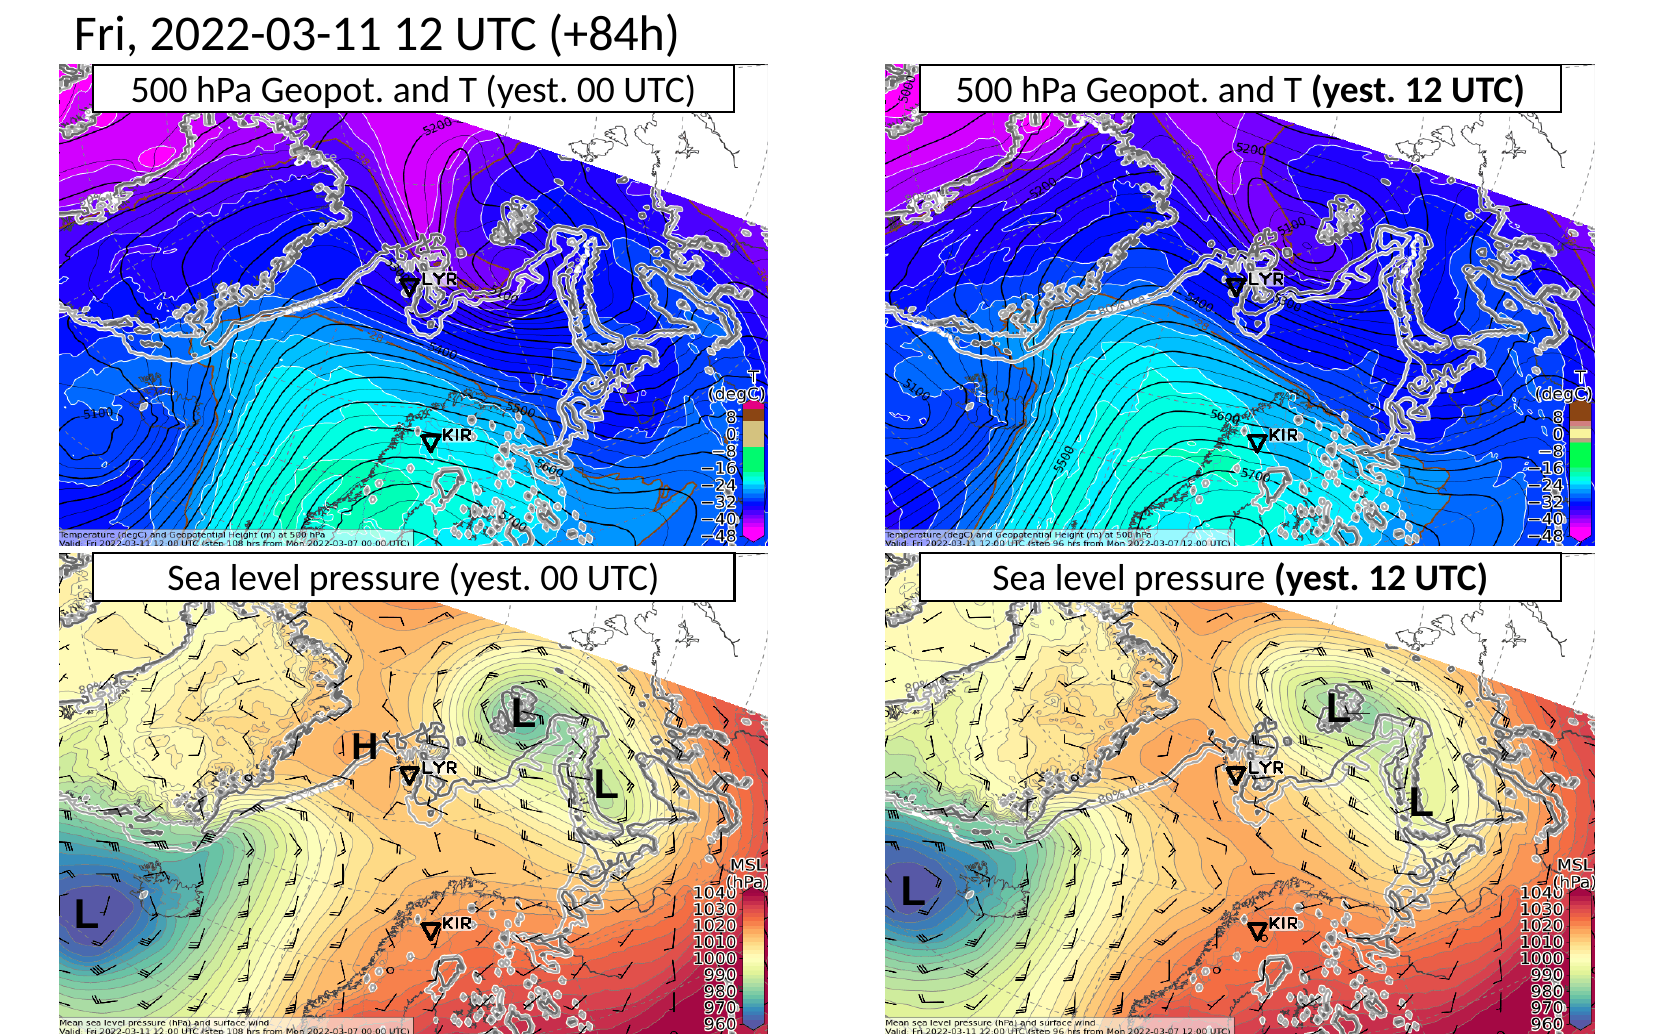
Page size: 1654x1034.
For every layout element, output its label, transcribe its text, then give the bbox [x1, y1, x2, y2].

text_box L [578, 753, 626, 815]
picture [59, 127, 768, 546]
text_box L [885, 859, 934, 922]
text_box L [1393, 771, 1441, 833]
text_box L [59, 883, 107, 945]
picture [59, 553, 768, 1034]
picture [885, 64, 1595, 546]
text_box Sea level pressure (yest. 00 UTC) [92, 553, 735, 601]
text_box 500 hPa Geopot. and T (yest. 12 UTC) [919, 64, 1562, 113]
text_box Sea level pressure (yest. 12 UTC) [919, 553, 1562, 601]
picture [885, 553, 1595, 1034]
text_box H [336, 718, 384, 776]
text_box L [496, 682, 544, 745]
text_box Fri, 2022-03-11 12 UTC (+84h) [58, 0, 1300, 127]
text_box 500 hPa Geopot. and T (yest. 00 UTC) [92, 64, 735, 113]
text_box L [1311, 676, 1359, 739]
